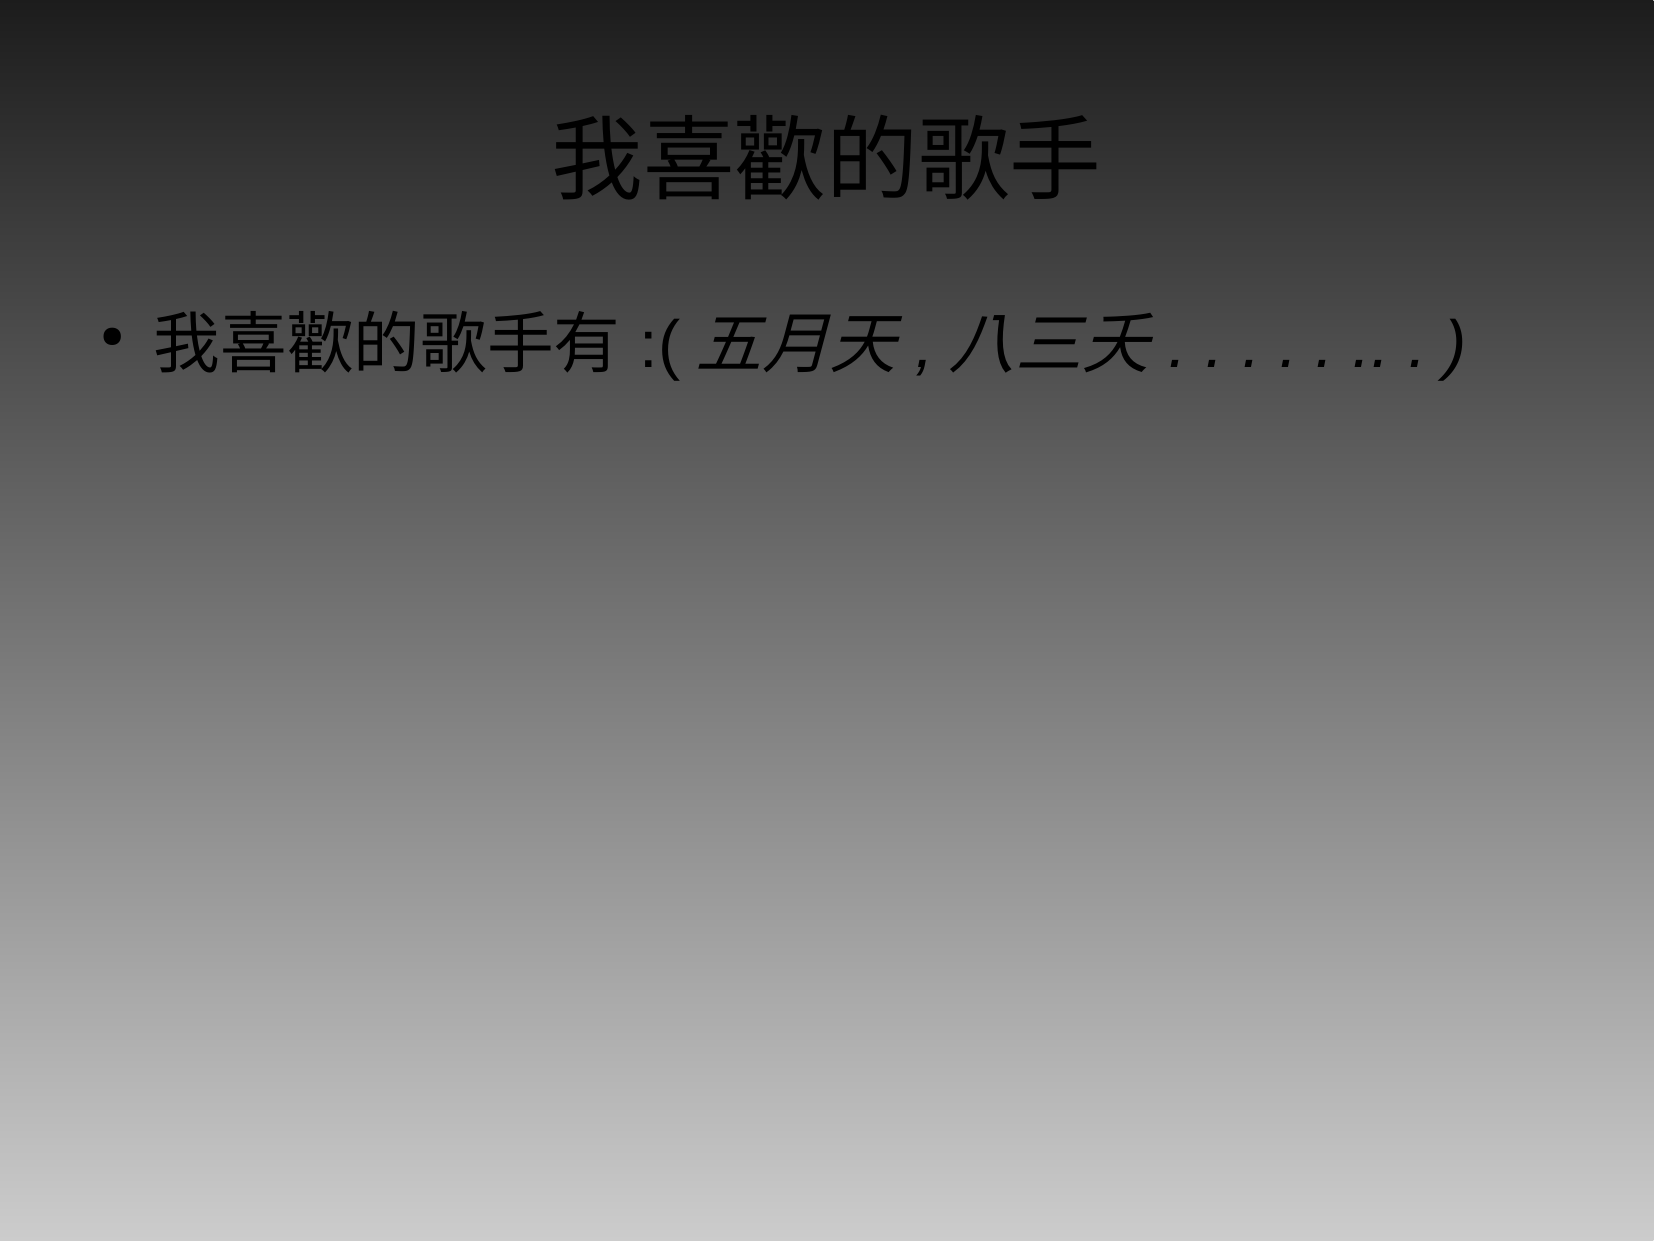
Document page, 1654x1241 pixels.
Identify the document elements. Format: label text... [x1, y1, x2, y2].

list 我喜歡的歌手有:(五月天,八三夭. . . . . .. . ) [82, 290, 1571, 1010]
title 我喜歡的歌手 [82, 49, 1571, 257]
